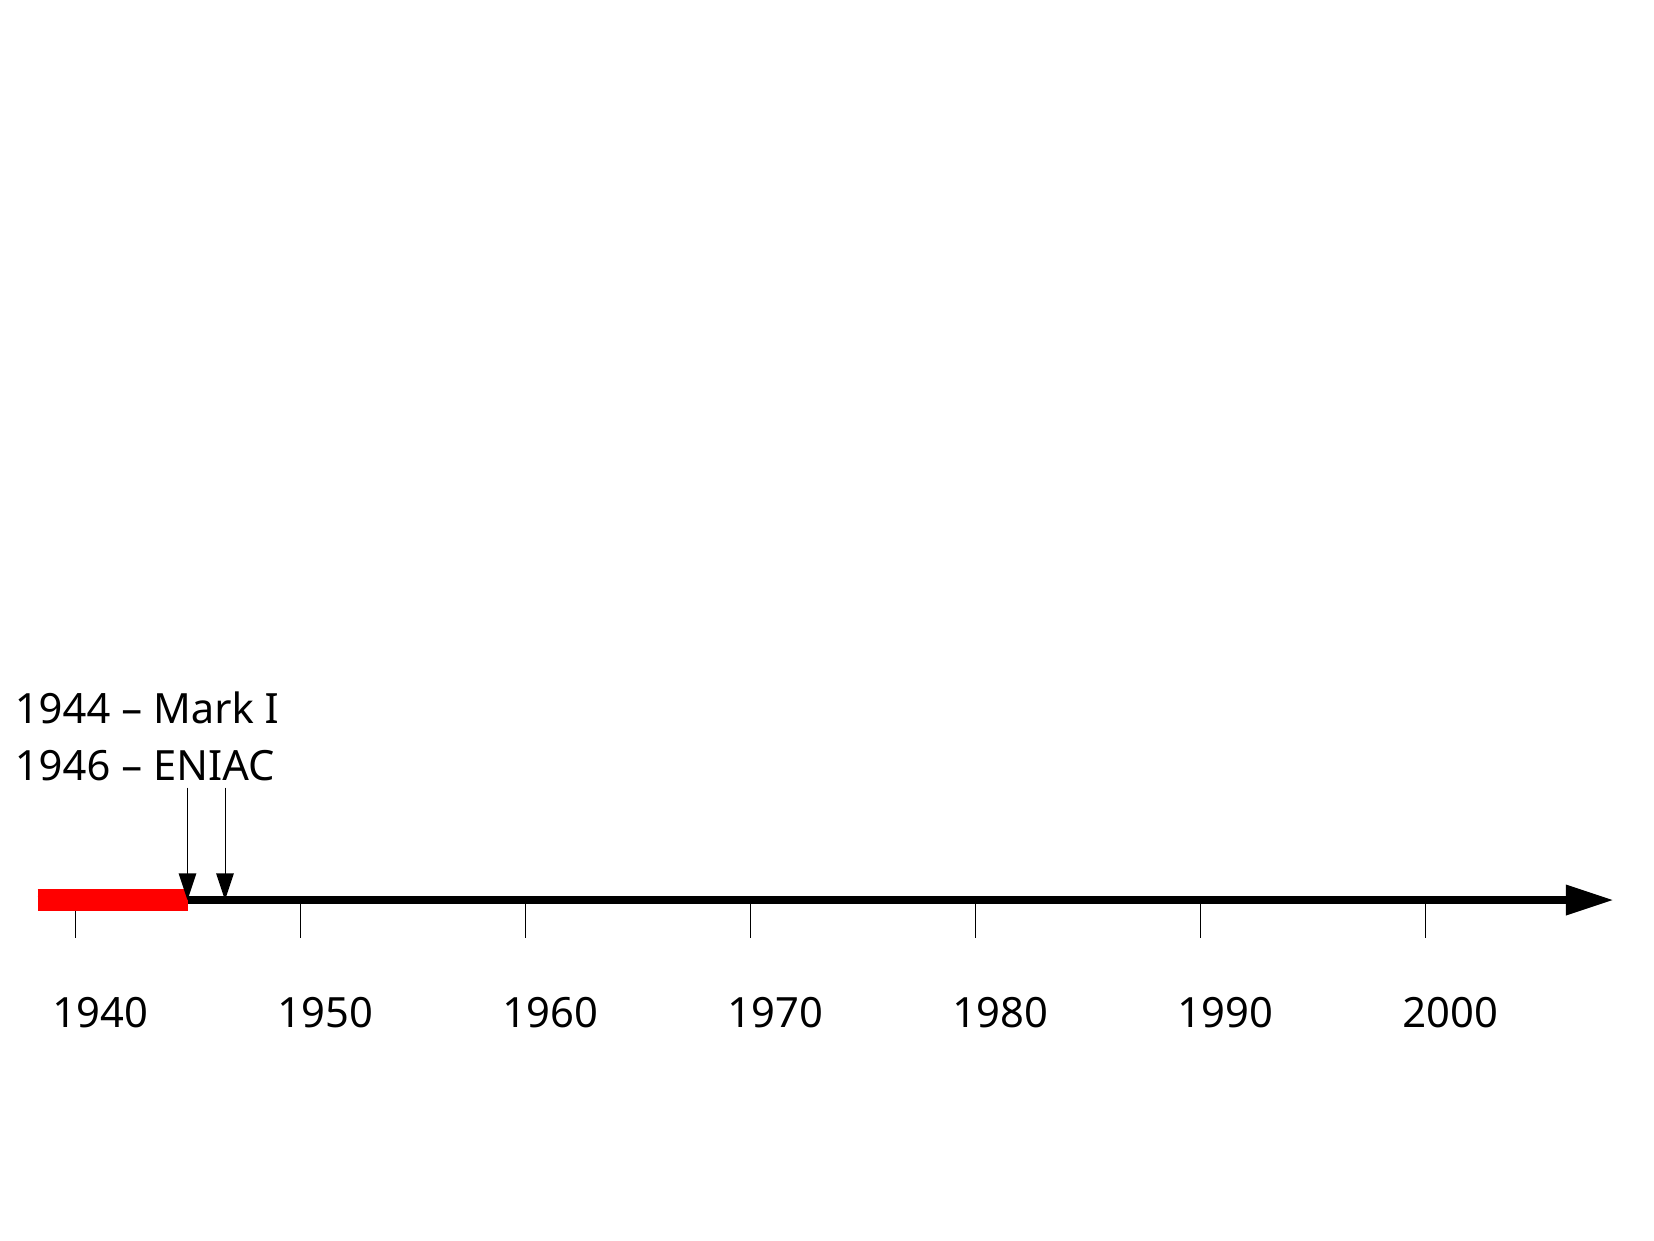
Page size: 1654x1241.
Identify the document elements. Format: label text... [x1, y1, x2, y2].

text_box 1970 [712, 975, 863, 1051]
text_box 1950 [262, 975, 413, 1051]
text_box 1980 [937, 975, 1088, 1051]
text_box 2000 [1387, 975, 1538, 1051]
text_box 1940 [37, 975, 188, 1051]
text_box 1990 [1162, 975, 1313, 1051]
text_box 1944 – Mark I 1946 – ENIAC [0, 671, 338, 788]
text_box 1960 [487, 975, 638, 1051]
